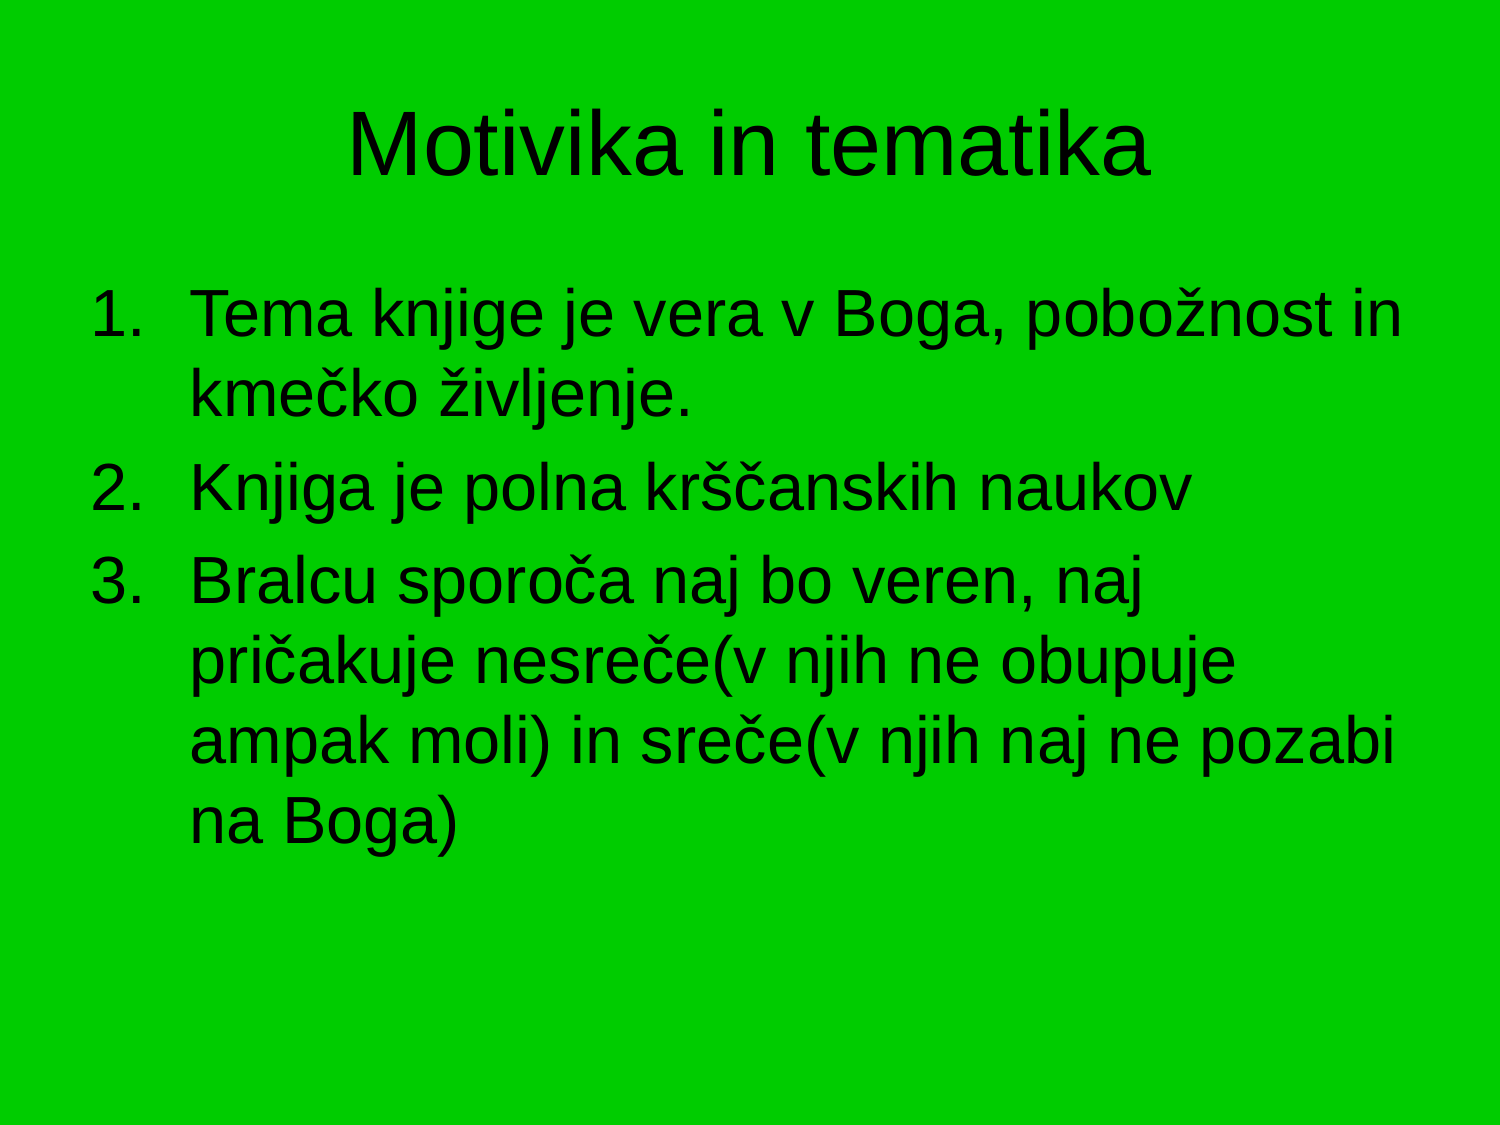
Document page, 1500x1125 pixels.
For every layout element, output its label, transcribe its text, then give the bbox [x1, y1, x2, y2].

list Tema knjige je vera v Boga, pobožnost in kmečko življenje. Knjiga je polna krščanskih naukov Bralcu sporoča naj bo veren, naj pričakuje nesreče(v njih ne obupuje ampak moli) in sreče(v njih naj ne pozabi na Boga) [75, 262, 1425, 1005]
title Motivika in tematika [75, 45, 1425, 233]
